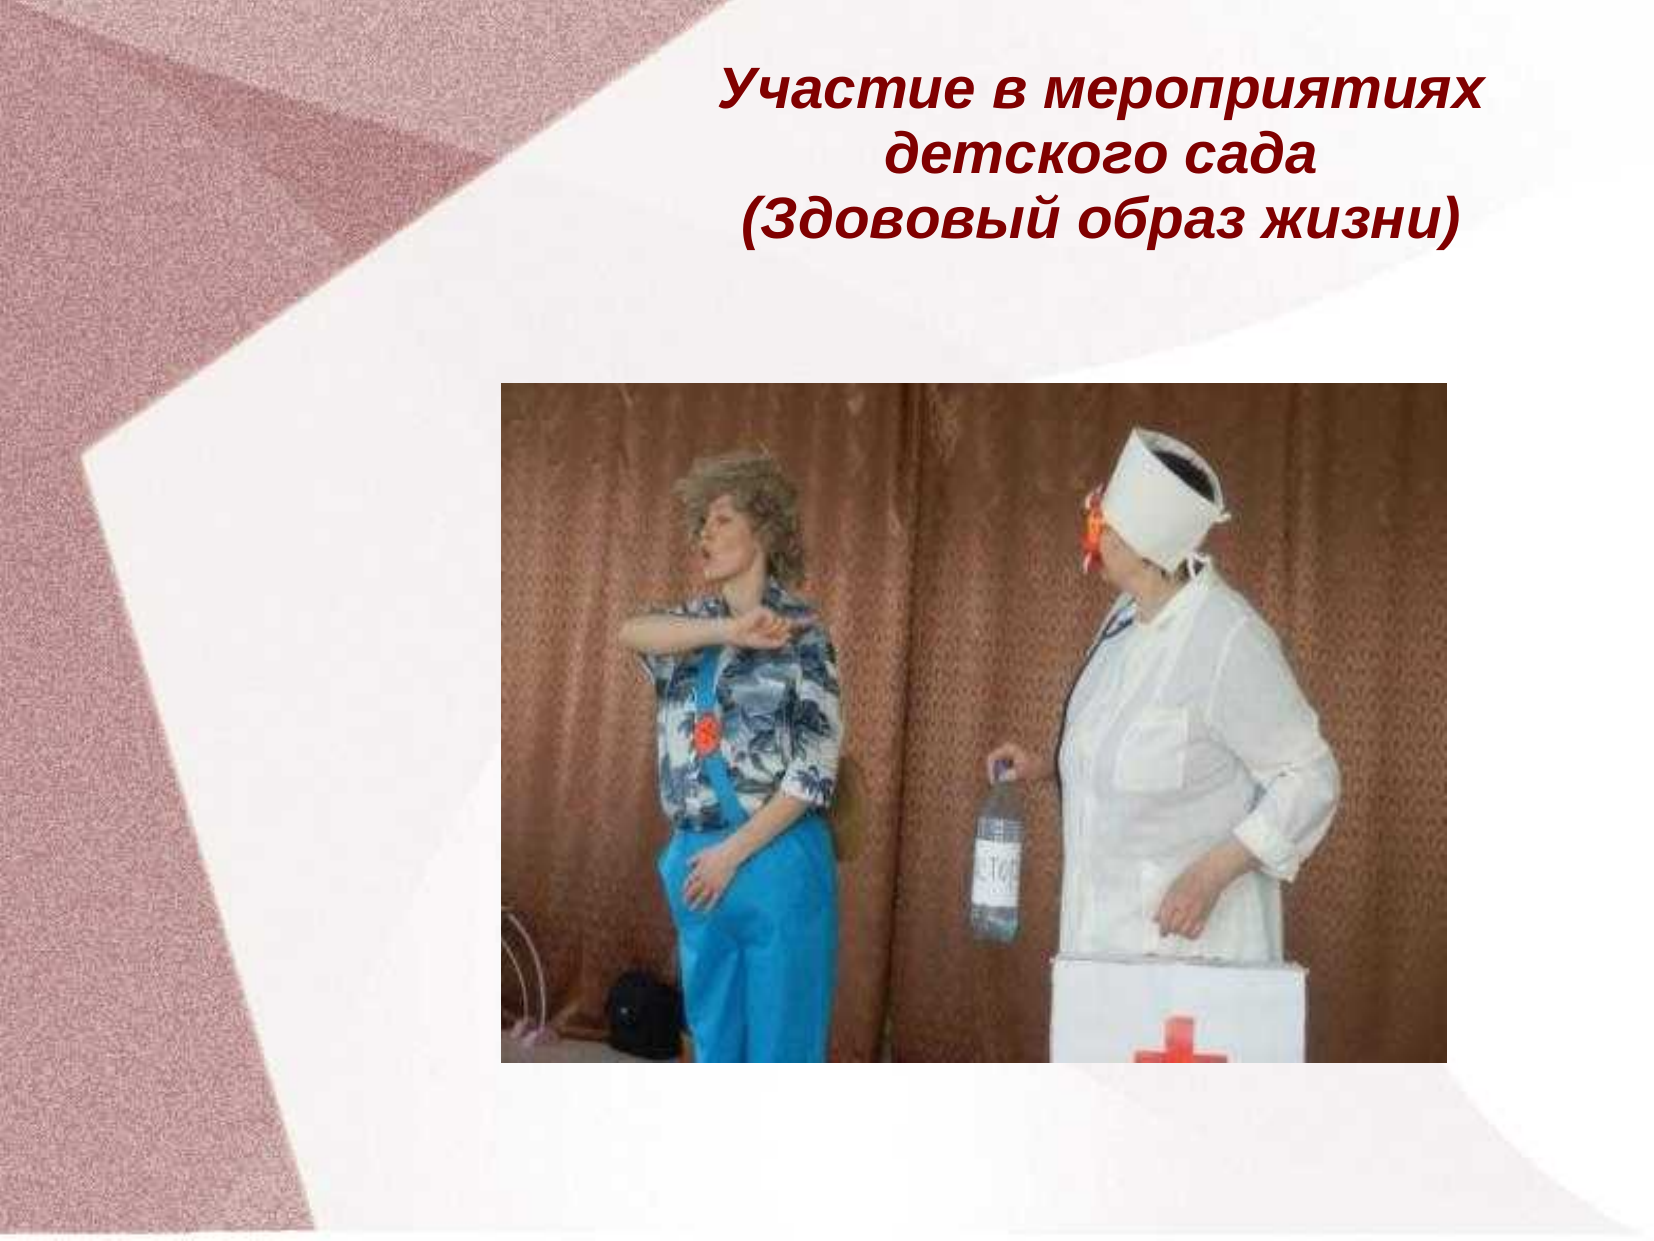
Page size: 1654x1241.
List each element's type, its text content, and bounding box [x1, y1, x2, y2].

picture [0, 0, 1654, 1241]
title Участие в мероприятиях детского сада (Здововый образ жизни) [596, 49, 1607, 257]
